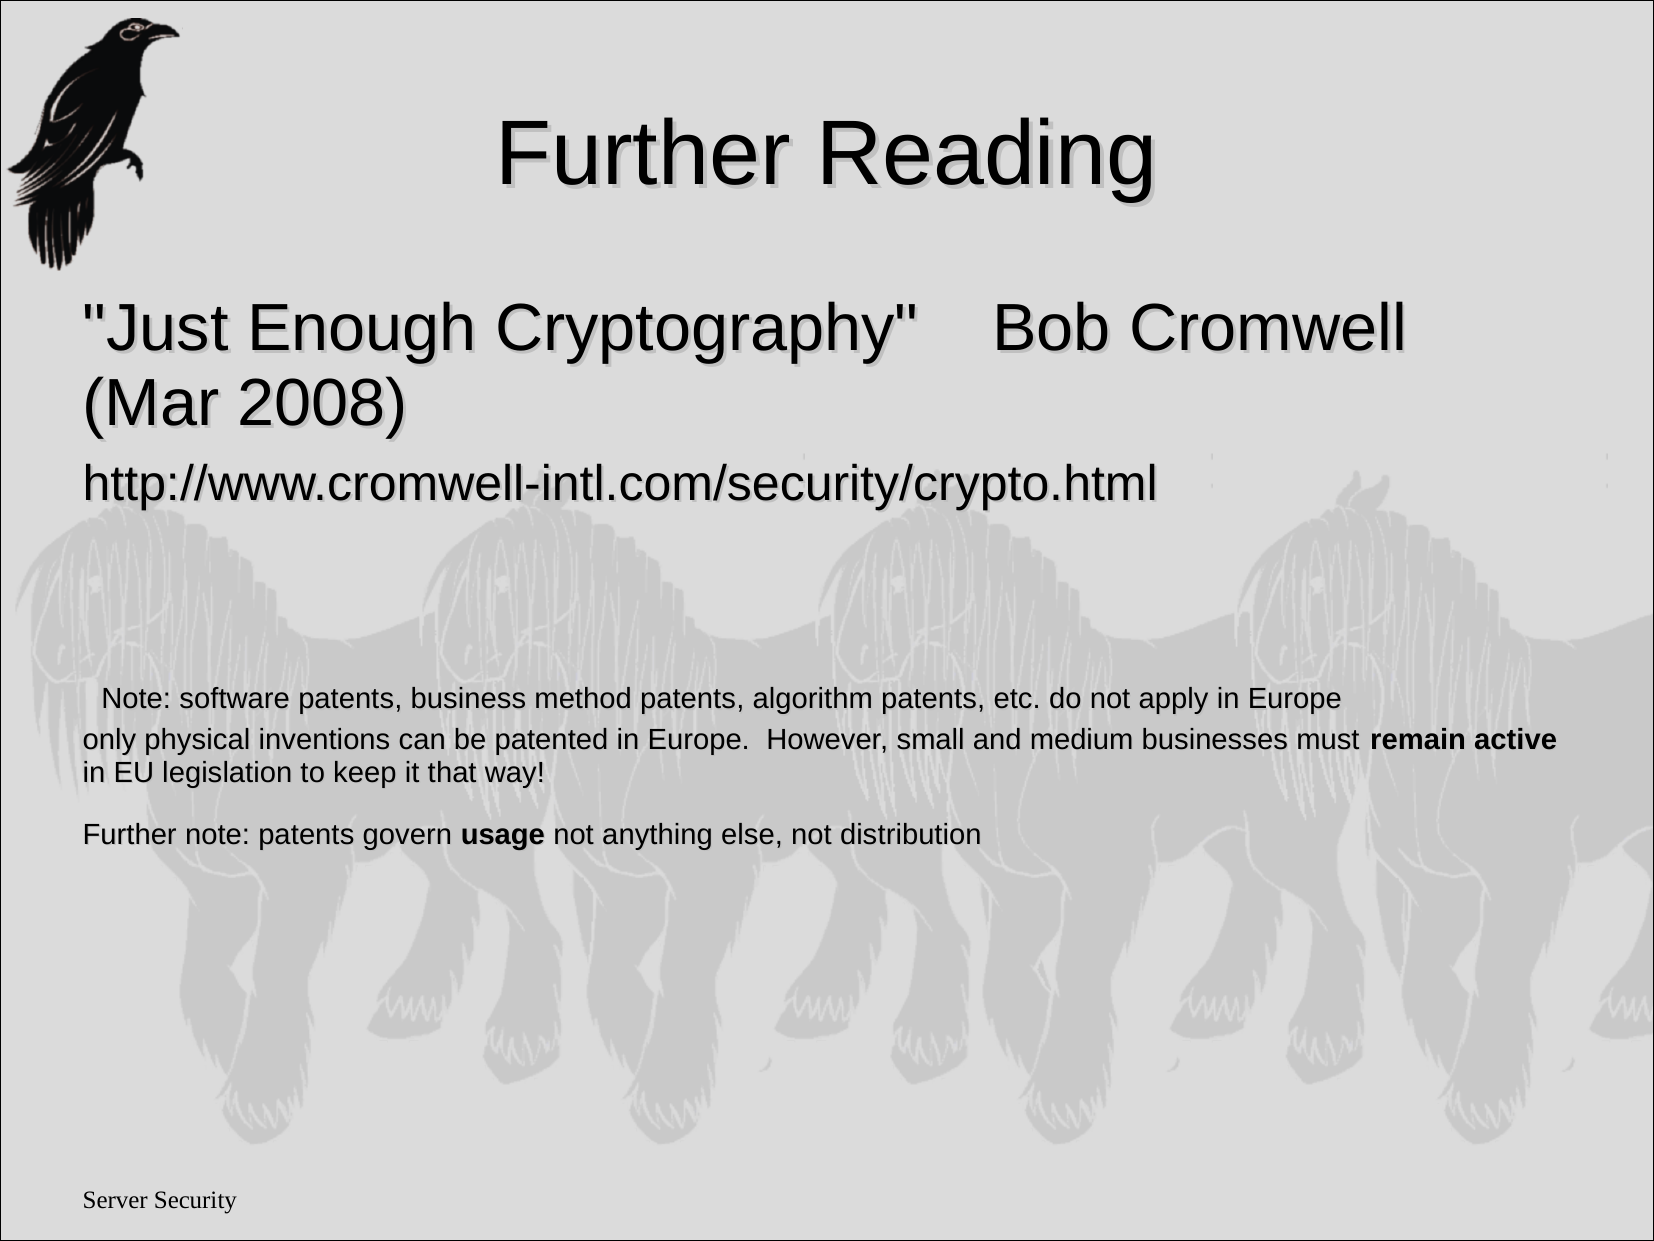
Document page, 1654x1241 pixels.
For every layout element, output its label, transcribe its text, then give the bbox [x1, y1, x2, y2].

title Further Reading [82, 49, 1571, 257]
list "Just Enough Cryptography" Bob Cromwell (Mar 2008) http://www.cromwell-intl.com/security/crypto.html Note: software patents, business method patents, algorithm patents, etc. do not apply in Europe only physical inventions can be patented in Europe. However, small and medium businesses must remain active in EU legislation to keep it that way! Further note: patents govern usage not anything else, not distribution [82, 290, 1571, 1109]
picture [5, 18, 183, 271]
